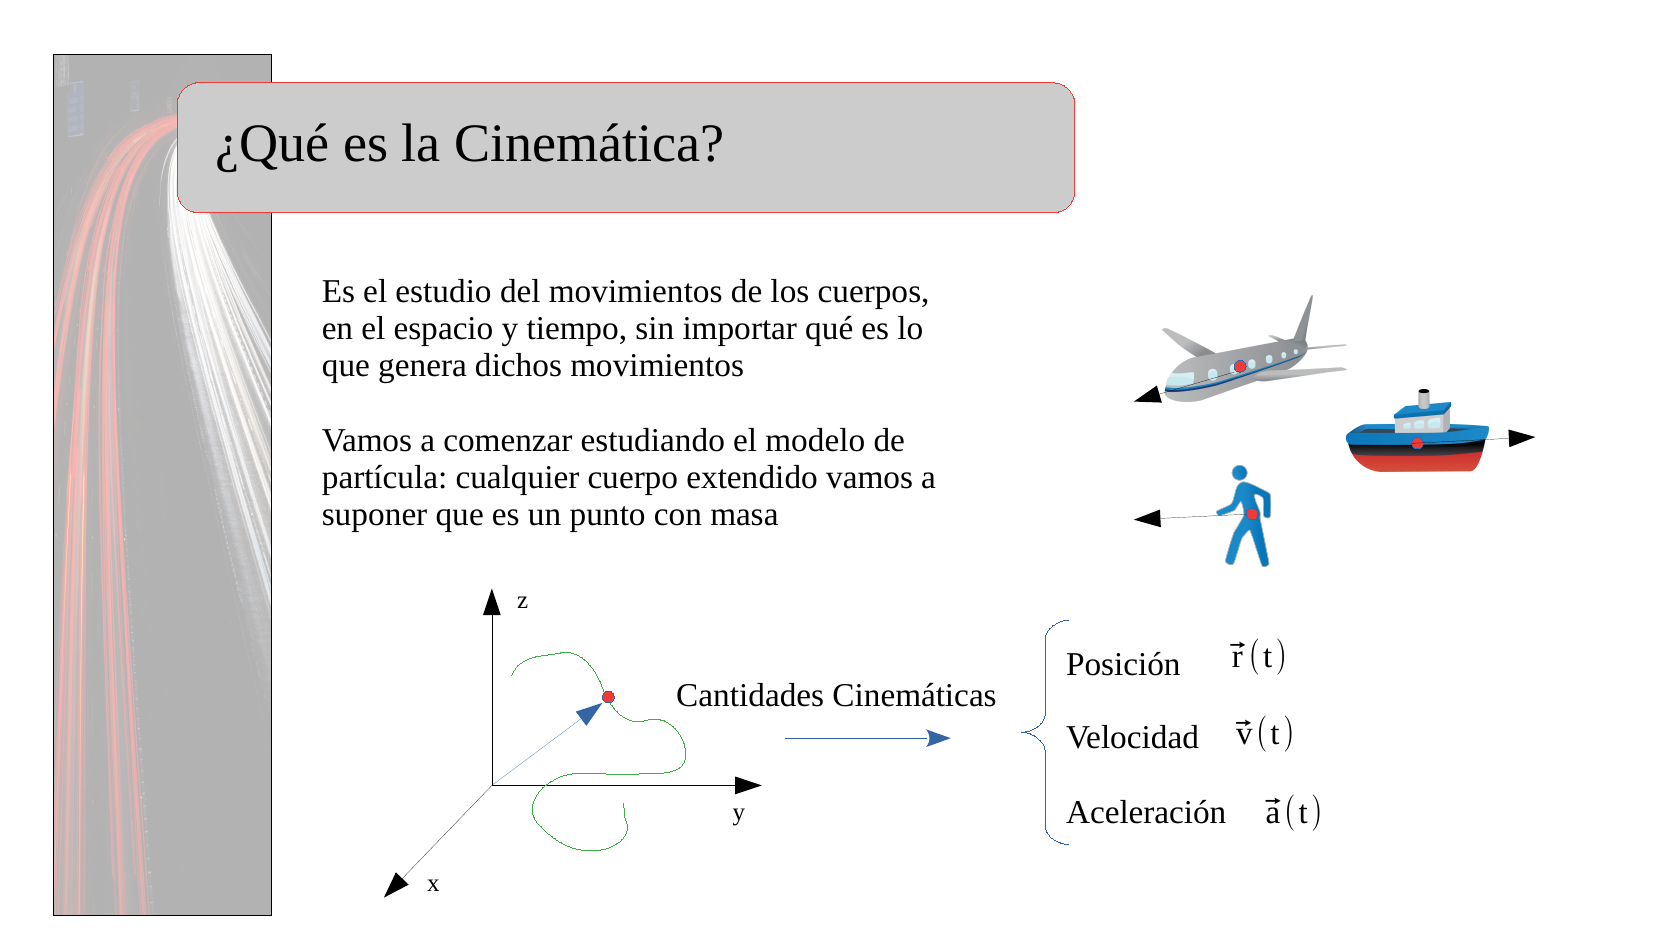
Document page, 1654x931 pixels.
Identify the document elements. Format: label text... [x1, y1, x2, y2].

chart [510, 586, 536, 615]
picture [53, 54, 272, 916]
text_box Cantidades Cinemáticas [661, 669, 1034, 722]
text_box [1234, 360, 1247, 373]
text_box Posición Velocidad Aceleración [1051, 637, 1264, 838]
chart [1228, 714, 1301, 755]
chart [726, 799, 754, 827]
text_box Es el estudio del movimientos de los cuerpos, en el espacio y tiempo, sin importar qué es lo que genera dichos movimientos Vamos a comenzar estudiando el modelo de partícula: cualquier cuerpo extendido vamos a suponer que es un punto con masa [307, 265, 969, 577]
chart [1257, 794, 1329, 835]
chart [1222, 637, 1294, 678]
text_box [1411, 437, 1424, 449]
picture [1162, 295, 1489, 472]
text_box ¿Qué es la Cinemática? [200, 106, 1040, 182]
picture [1216, 465, 1271, 567]
text_box [177, 82, 1075, 213]
text_box [1246, 507, 1258, 520]
text_box [602, 691, 615, 703]
chart [419, 869, 446, 898]
